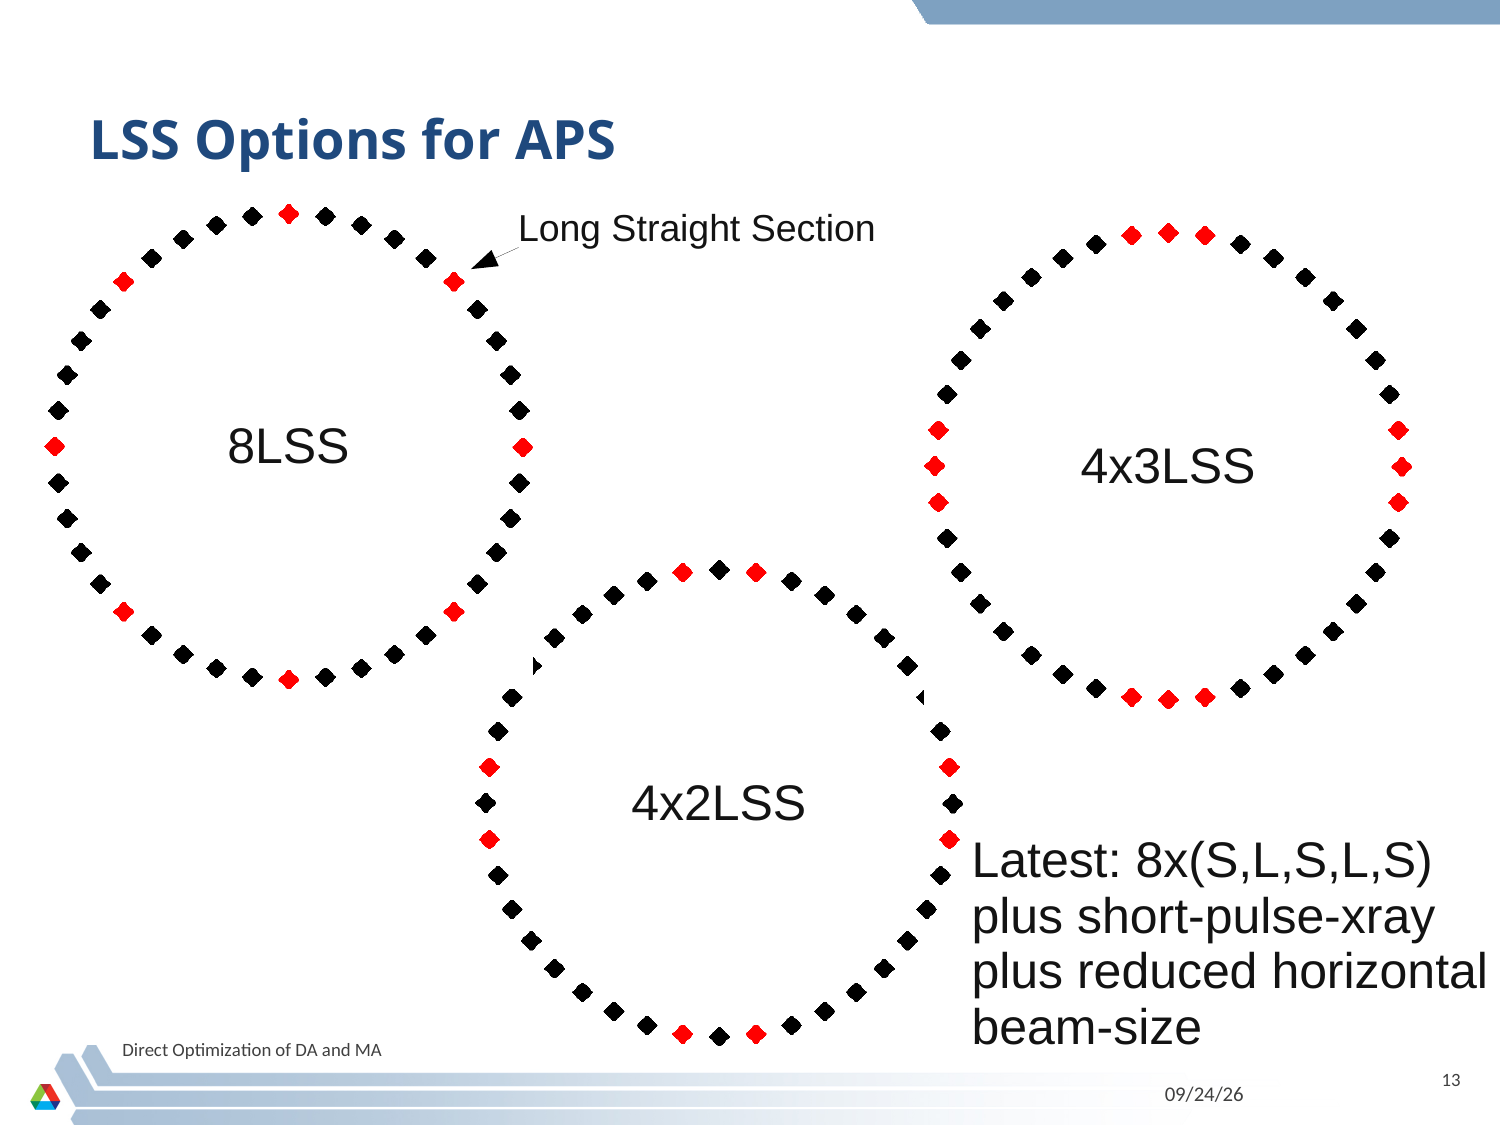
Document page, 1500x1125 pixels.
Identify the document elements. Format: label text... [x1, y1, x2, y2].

picture [0, 204, 1500, 1125]
text_box Latest: 8x(S,L,S,L,S) plus short-pulse-xray plus reduced horizontal beam-size [956, 824, 1494, 1063]
picture [0, 0, 1500, 26]
text_box Long Straight Section [503, 199, 893, 257]
title LSS Options for APS [75, 37, 1426, 241]
